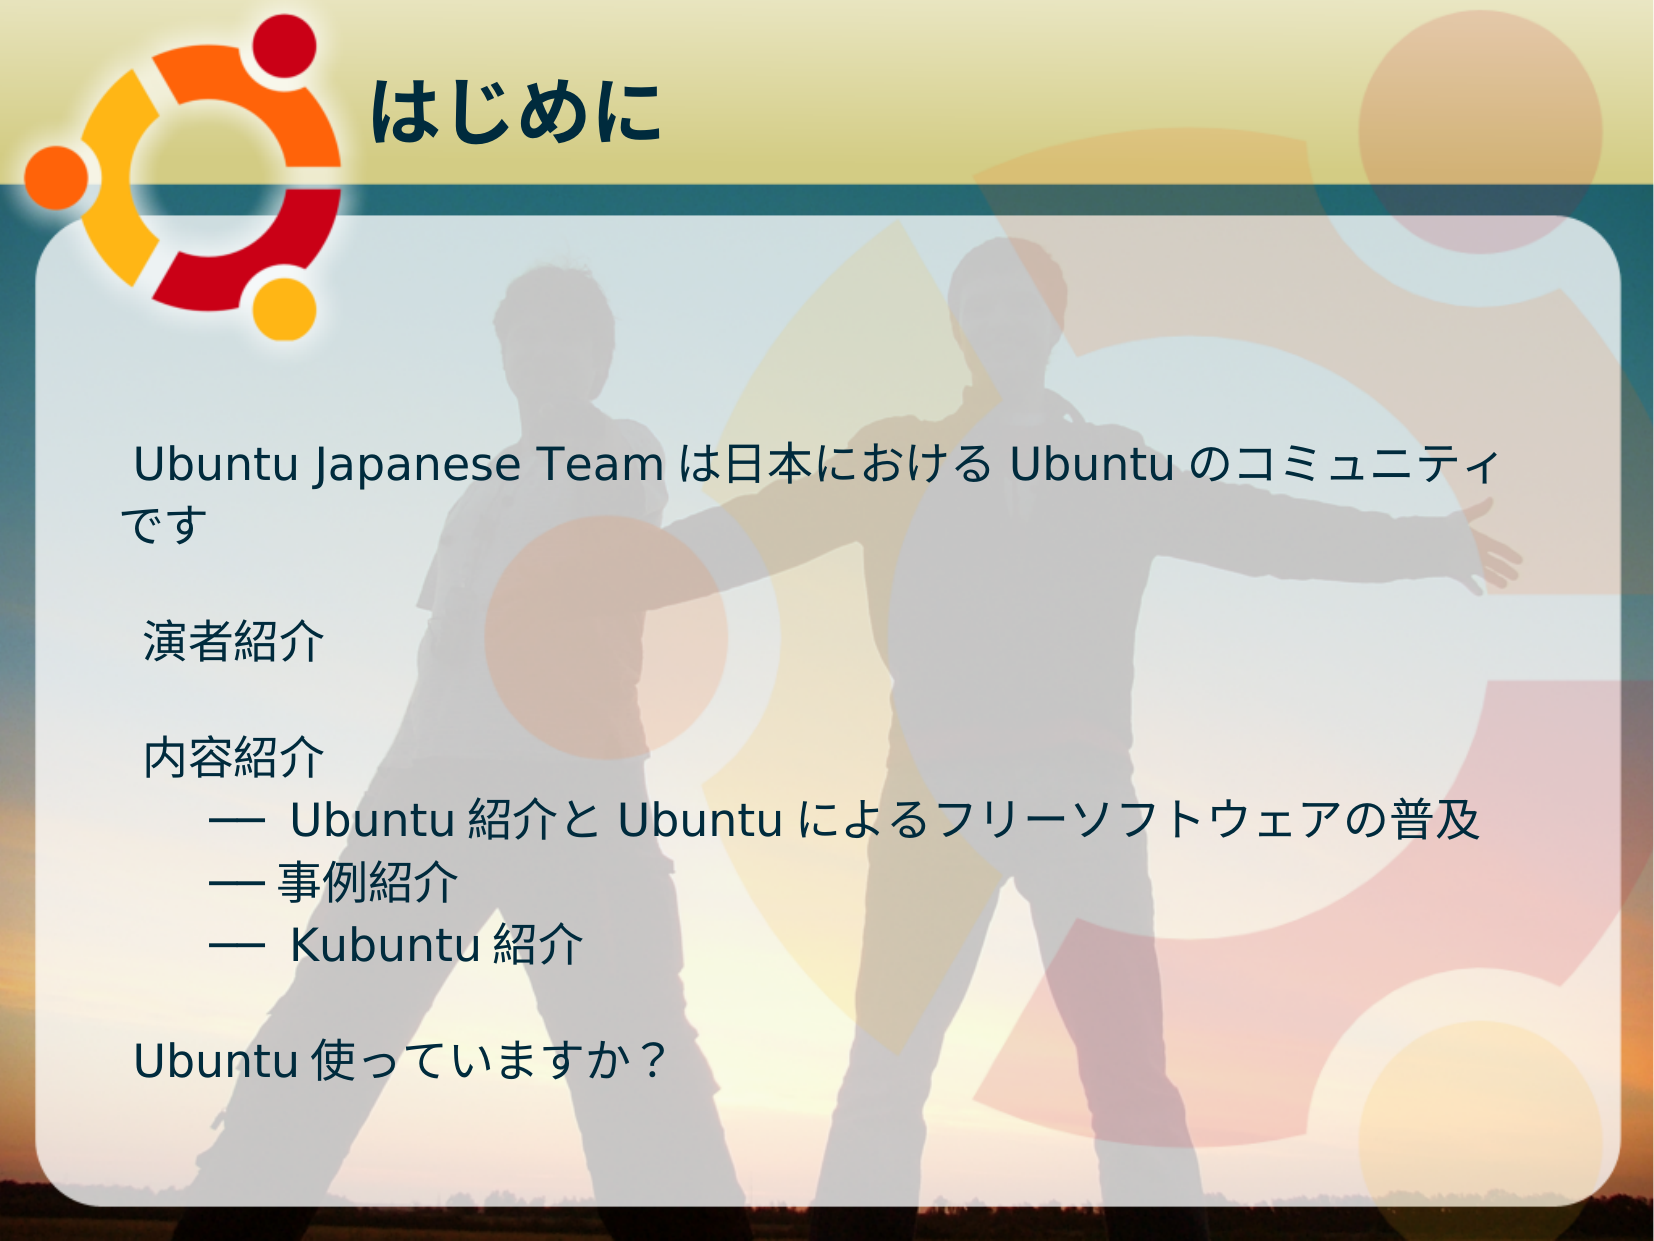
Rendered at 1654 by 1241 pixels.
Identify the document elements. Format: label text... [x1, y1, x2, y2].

text_box Ubuntu Japanese Teamは日本におけるUbuntuのコミュニティです 演者紹介 内容紹介 ── Ubuntu紹介とUbuntuによるフリーソフトウェアの普及 ── 事例紹介 ── Kubuntu紹介 Ubuntu使っていますか？ [118, 431, 1536, 985]
text_box はじめに [366, 59, 1625, 150]
picture [0, 0, 1654, 1241]
